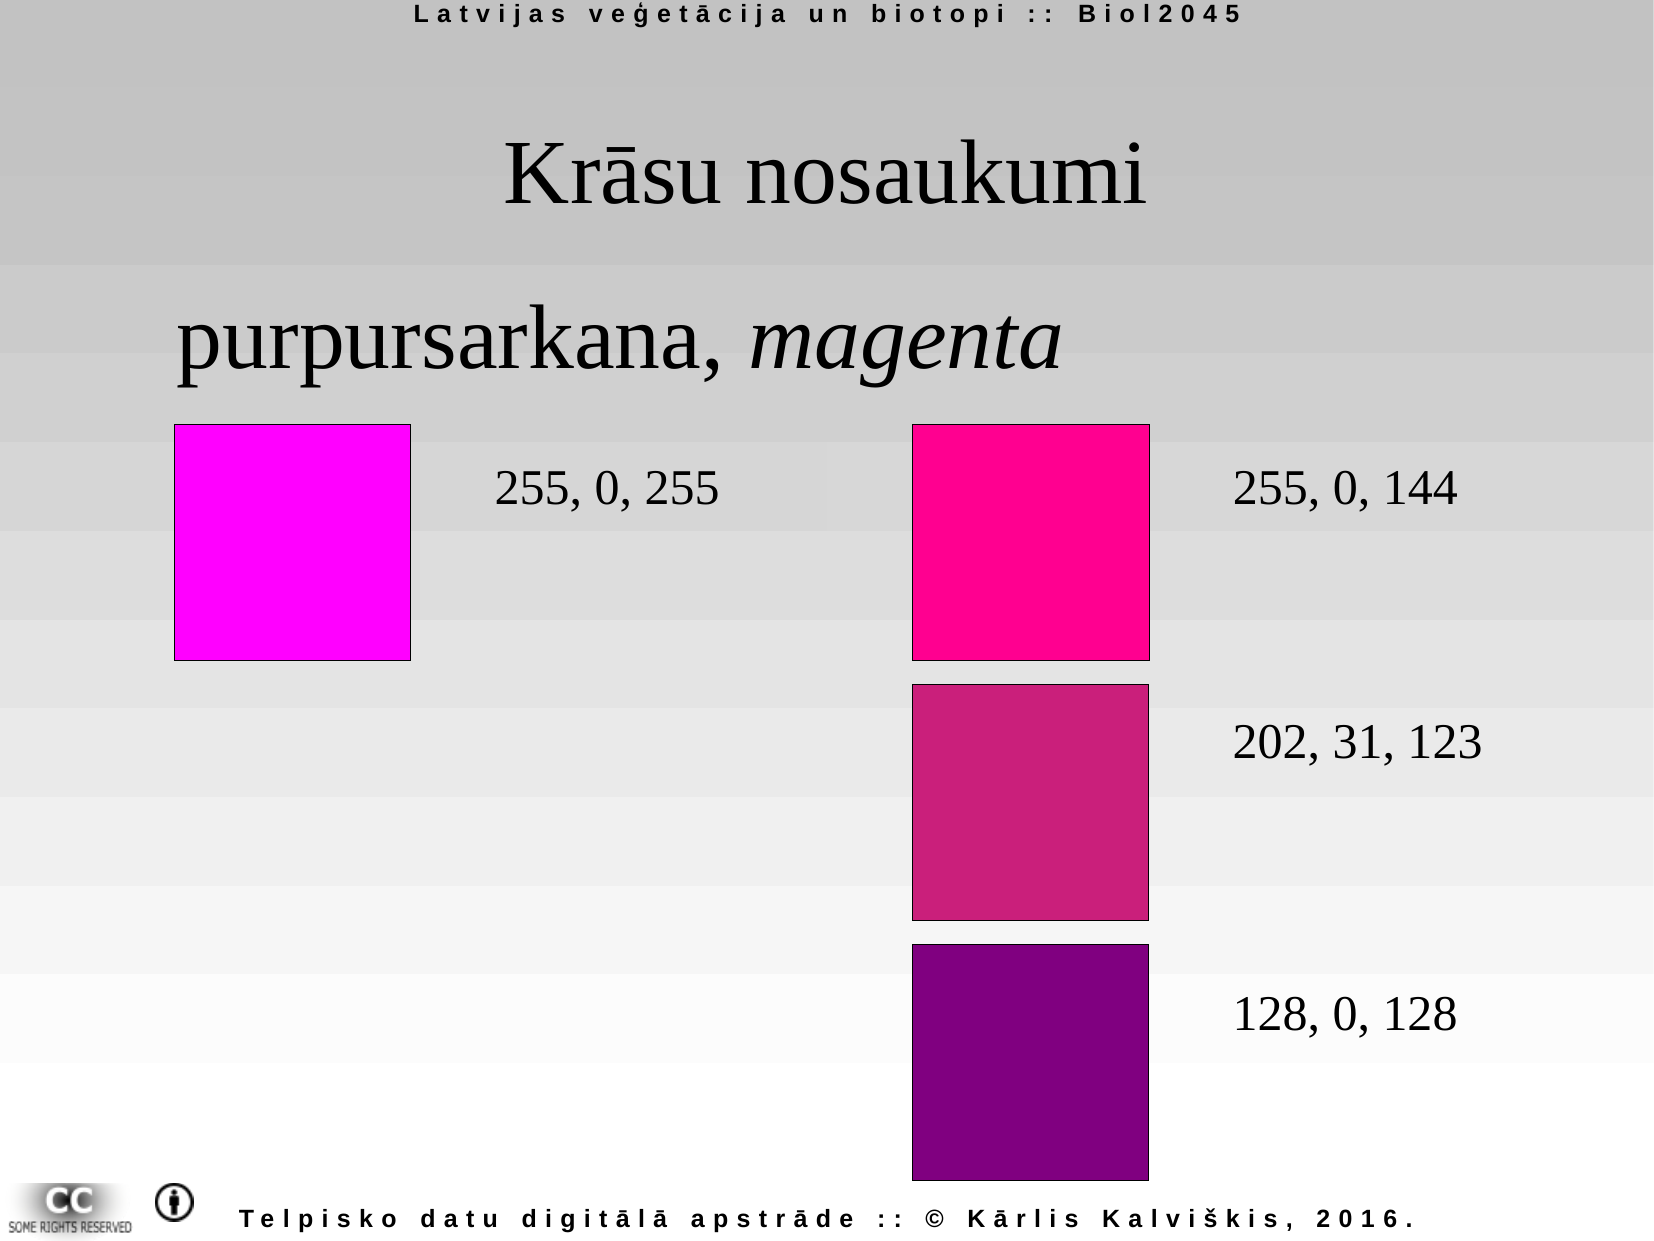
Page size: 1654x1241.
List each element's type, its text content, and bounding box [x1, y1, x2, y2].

text_box [174, 424, 411, 661]
picture [0, 0, 1654, 1241]
title Krāsu nosaukumi [29, 49, 1625, 296]
text_box 255, 0, 144 [1232, 460, 1458, 516]
text_box [912, 944, 1149, 1181]
text_box 255, 0, 255 [494, 460, 720, 516]
text_box 202, 31, 123 [1232, 714, 1483, 770]
text_box 128, 0, 128 [1232, 986, 1458, 1042]
text_box [912, 684, 1149, 921]
text_box [912, 424, 1150, 661]
text_box purpursarkana, magenta [176, 286, 1065, 389]
